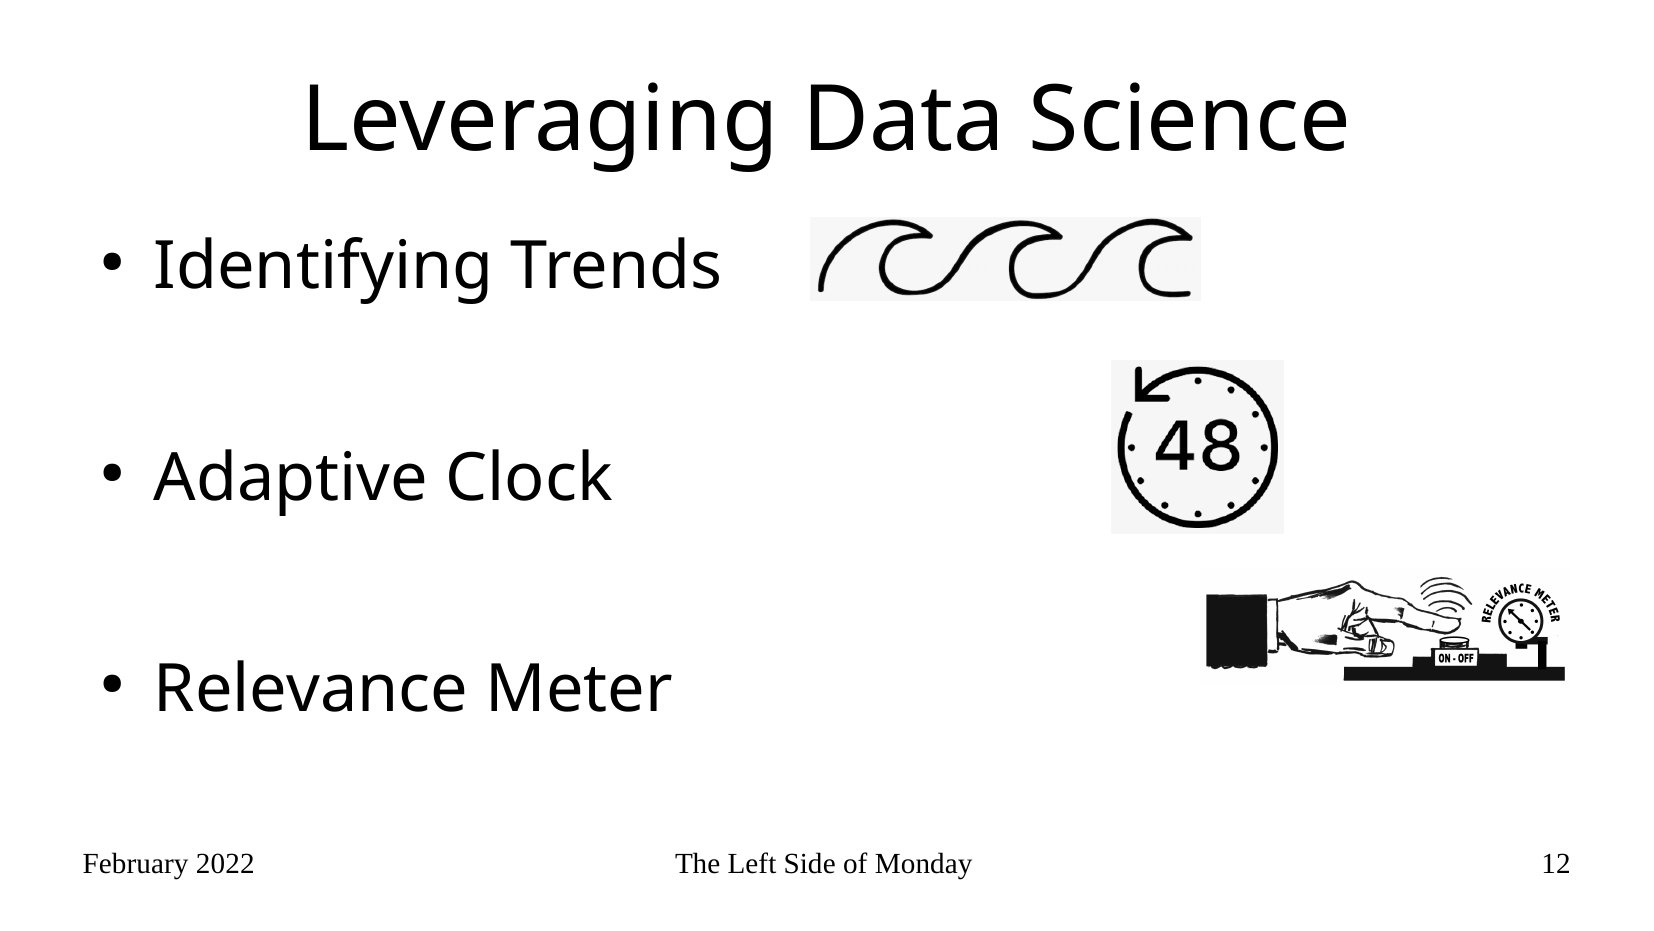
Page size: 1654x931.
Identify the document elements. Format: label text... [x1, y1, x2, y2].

title Leveraging Data Science [82, 37, 1571, 193]
picture [1111, 360, 1284, 534]
picture [810, 217, 1201, 301]
list Identifying Trends Adaptive Clock Relevance Meter [82, 217, 1571, 758]
picture [1200, 567, 1571, 685]
